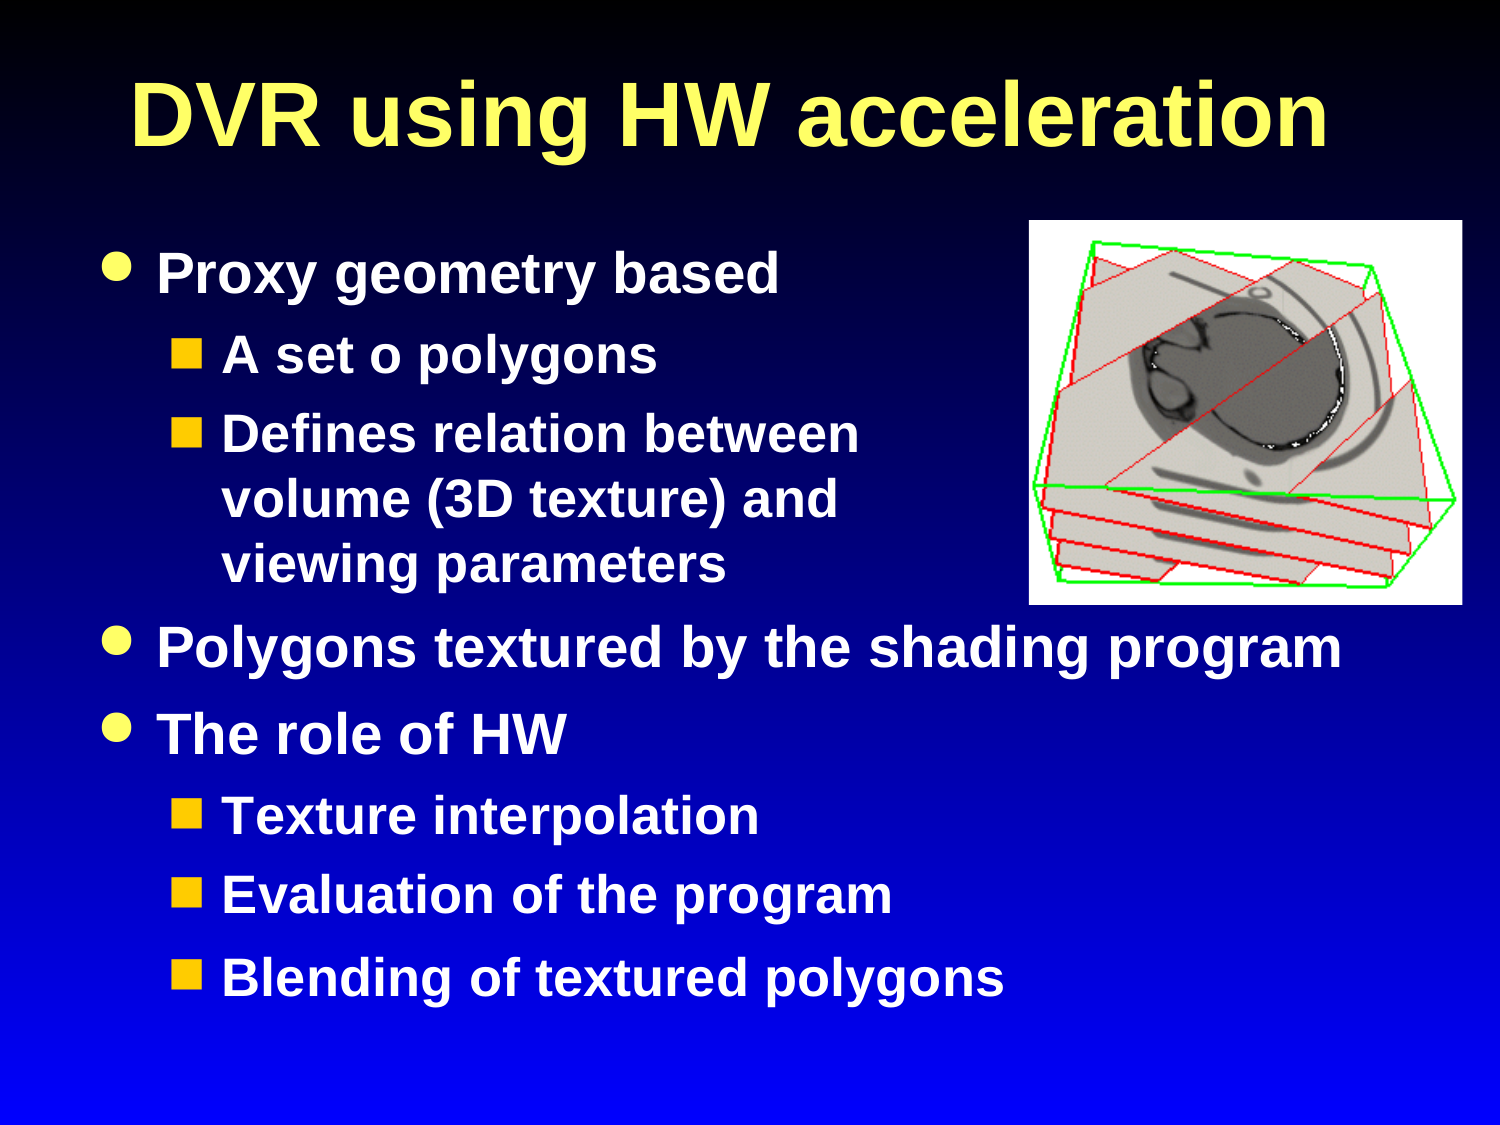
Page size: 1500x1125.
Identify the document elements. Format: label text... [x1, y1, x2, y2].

list Proxy geometry based A set o polygons Defines relation between volume (3D texture) and viewing parameters Polygons textured by the shading program The role of HW Texture interpolation Evaluation of the program Blending of textured polygons [99, 236, 1388, 1008]
title DVR using HW acceleration [99, 0, 1388, 225]
chart [1028, 220, 1463, 605]
